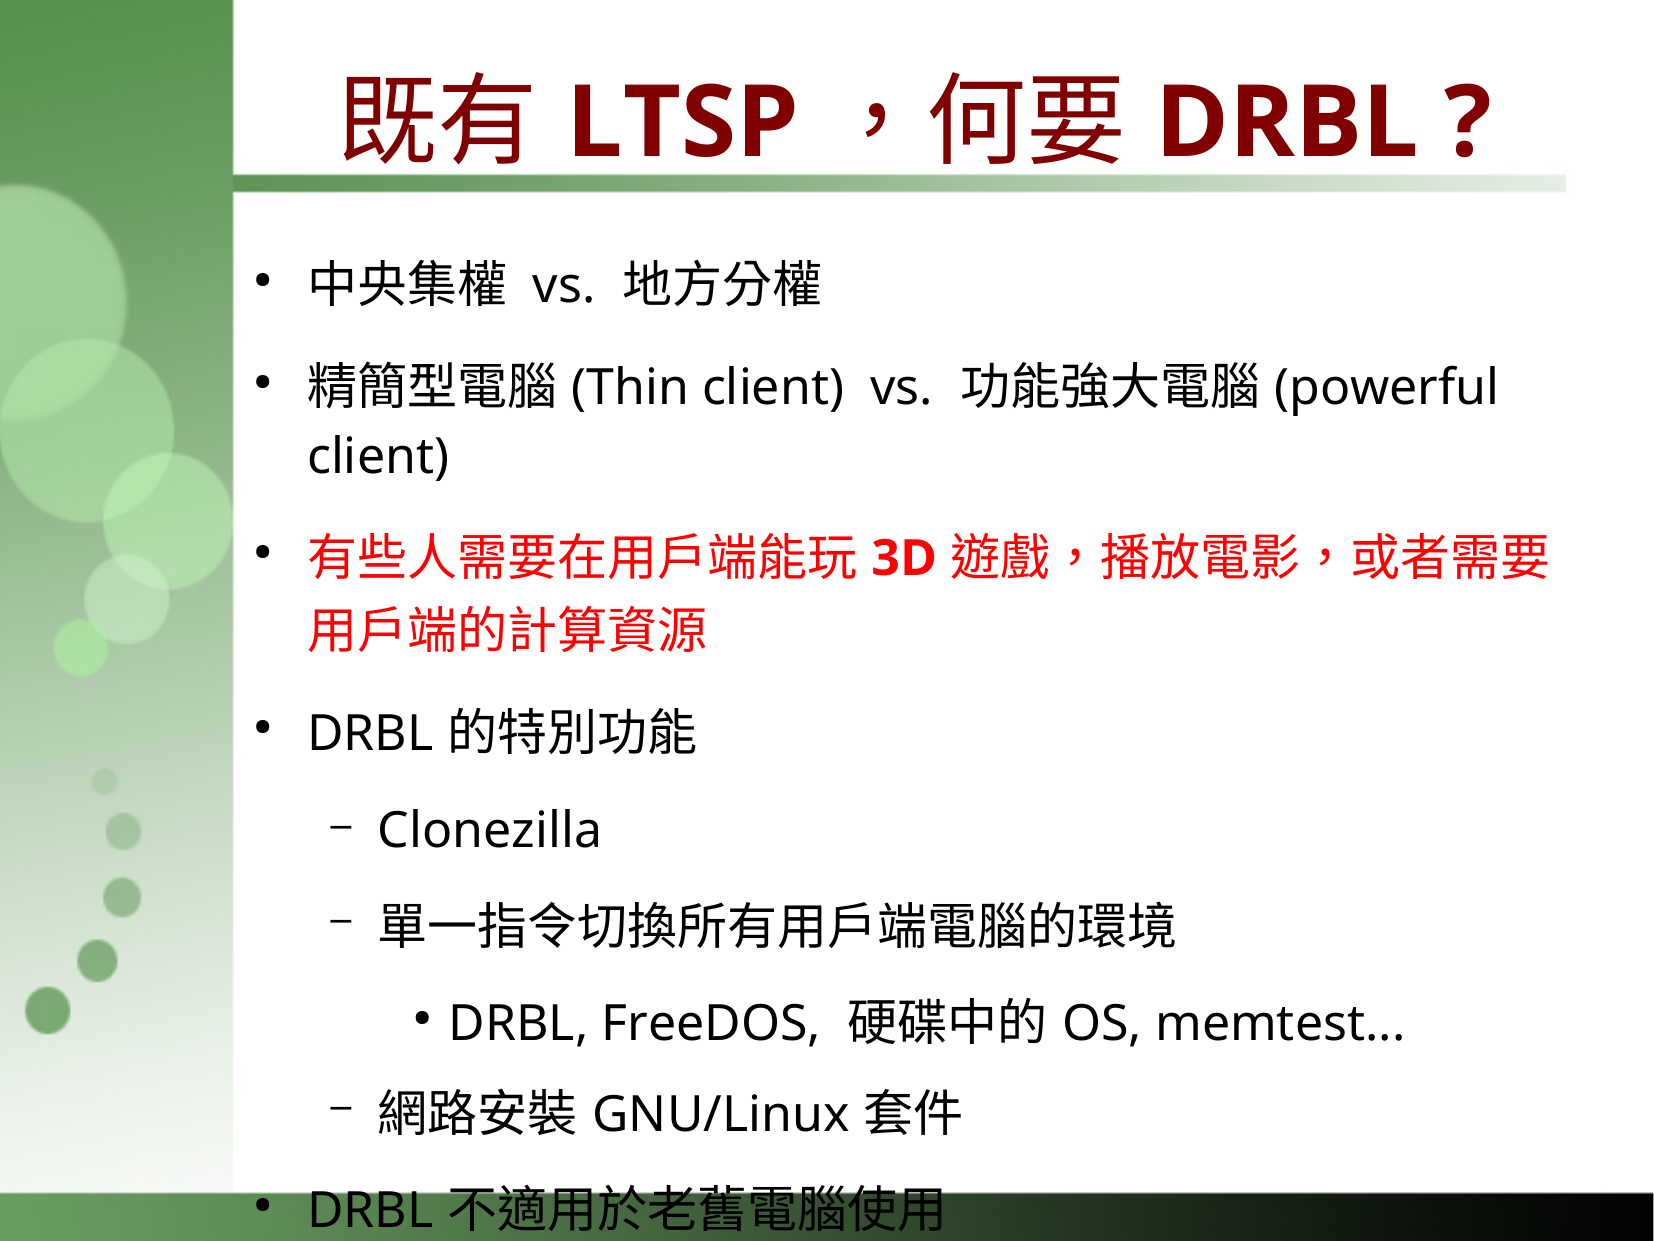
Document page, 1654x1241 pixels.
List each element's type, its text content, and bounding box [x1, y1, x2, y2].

picture [0, 0, 1654, 1241]
list 中央集權 vs. 地方分權 精簡型電腦(Thin client) vs. 功能強大電腦(powerful client) 有些人需要在用戶端能玩3D遊戲，播放電影，或者需要用戶端的計算資源 DRBL的特別功能 Clonezilla 單一指令切換所有用戶端電腦的環境 DRBL, FreeDOS, 硬碟中的OS, memtest... 網路安裝GNU/Linux套件 DRBL不適用於老舊電腦使用 因地制宜，取己所需 [236, 244, 1595, 1147]
title 既有LTSP，何要DRBL ? [236, 49, 1595, 178]
